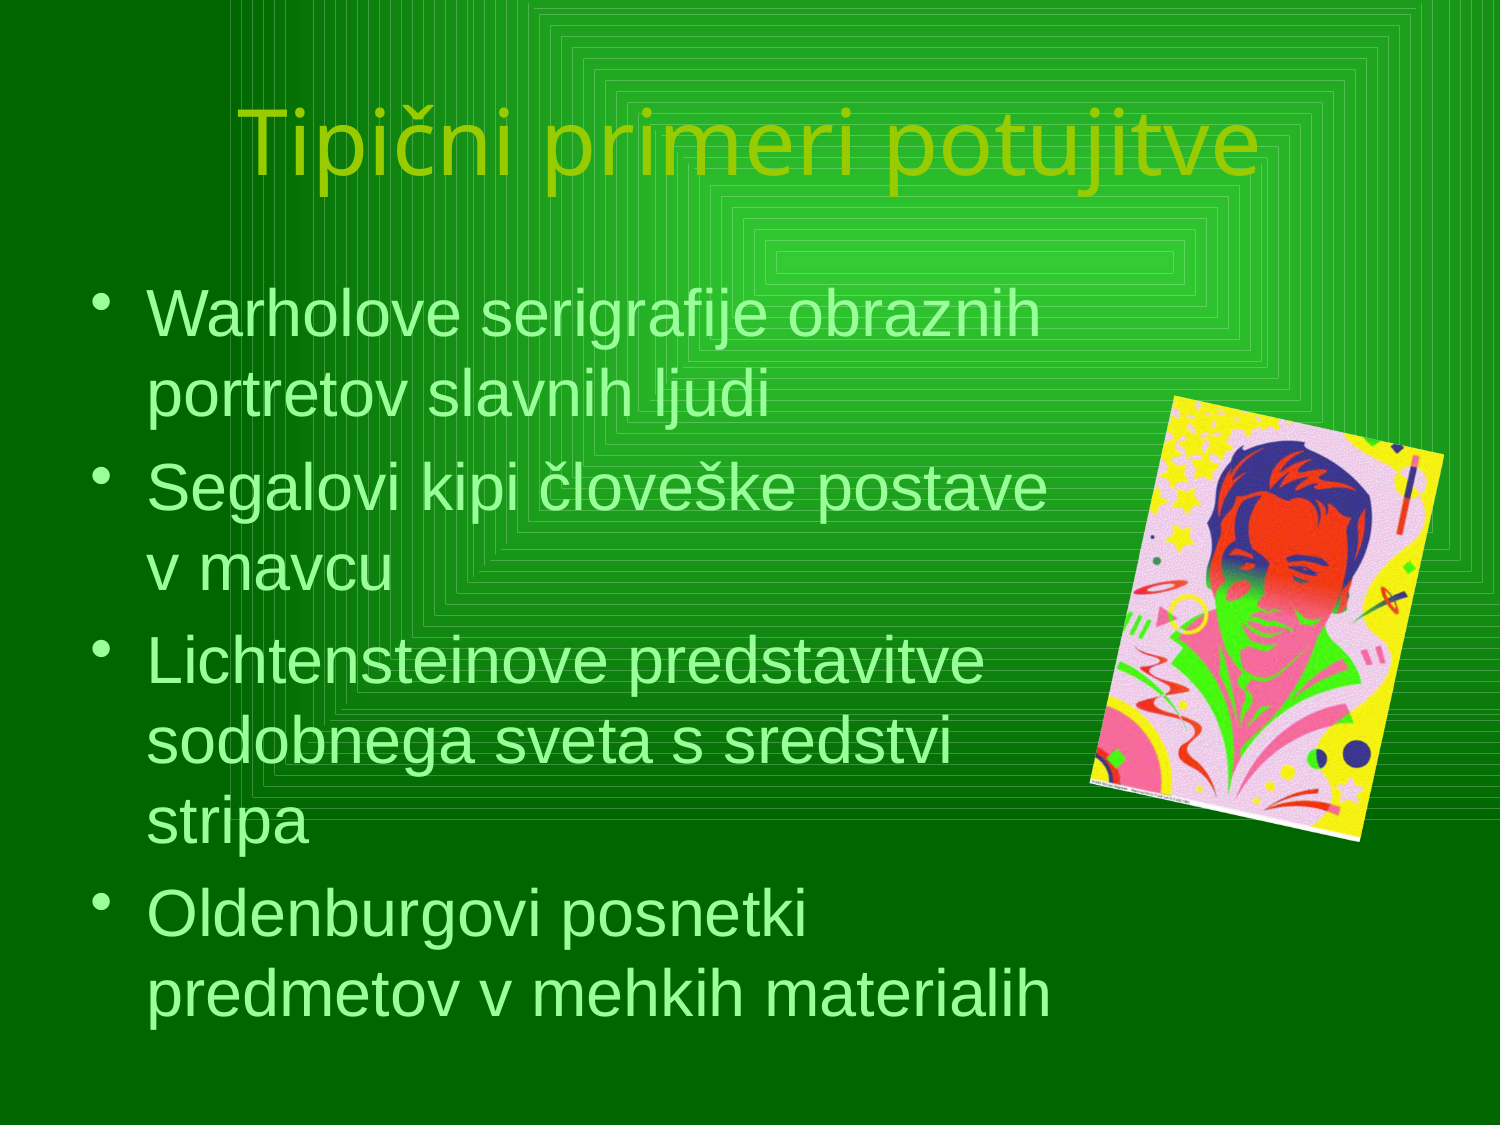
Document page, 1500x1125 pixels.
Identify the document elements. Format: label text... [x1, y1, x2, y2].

picture [1089, 395, 1444, 842]
title Tipični primeri potujitve [75, 45, 1425, 233]
list Warholove serigrafije obraznih portretov slavnih ljudi Segalovi kipi človeške postave v mavcu Lichtensteinove predstavitve sodobnega sveta s sredstvi stripa Oldenburgovi posnetki predmetov v mehkih materialih [75, 262, 1081, 1094]
